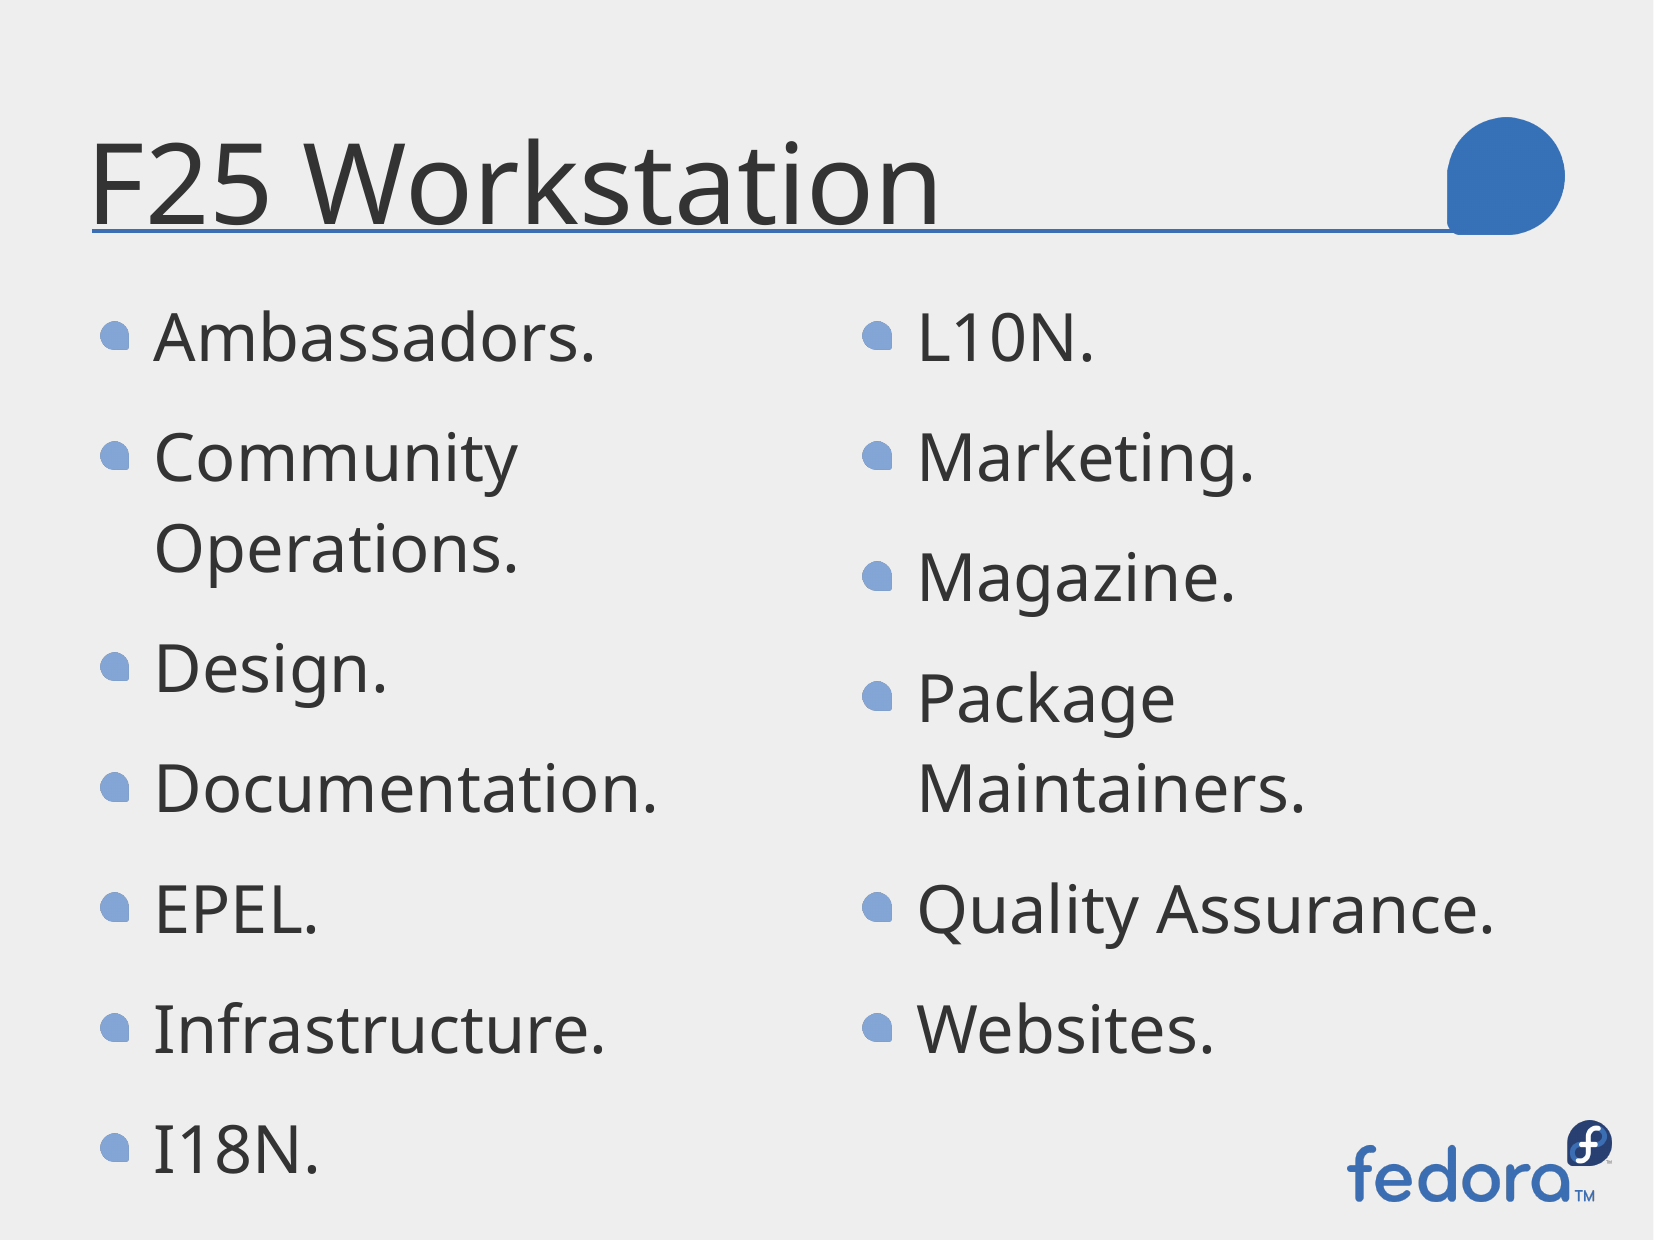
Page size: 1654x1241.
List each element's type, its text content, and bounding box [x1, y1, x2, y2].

title F25 Workstation [86, 111, 1575, 250]
picture [1347, 1120, 1612, 1202]
list Ambassadors. Community Operations. Design. Documentation. EPEL. Infrastructure. I18N. [82, 290, 809, 1194]
list L10N. Marketing. Magazine. Package Maintainers. Quality Assurance. Websites. [845, 290, 1572, 1073]
